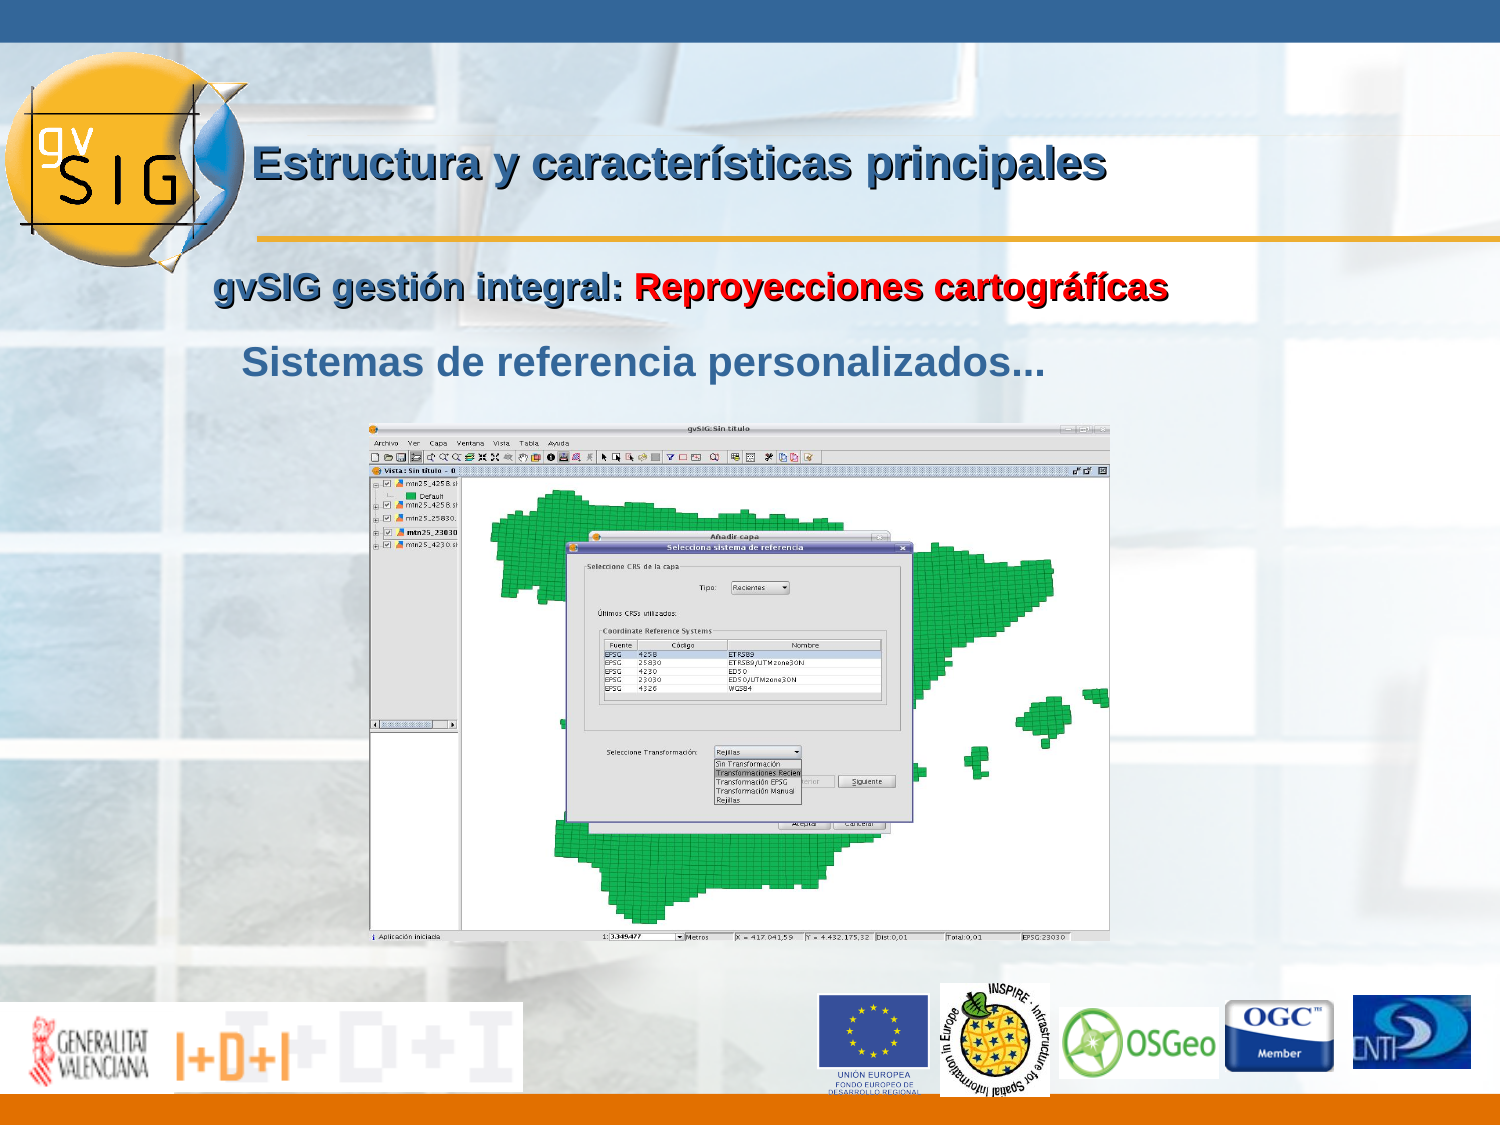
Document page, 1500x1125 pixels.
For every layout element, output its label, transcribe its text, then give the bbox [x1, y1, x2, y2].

picture [369, 423, 1110, 941]
text_box gvSIG gestión integral: Reproyecciones cartográfícas [197, 259, 1500, 324]
picture [1225, 1000, 1334, 1072]
picture [817, 993, 930, 1095]
picture [0, 1002, 523, 1094]
picture [940, 983, 1050, 1097]
text_box Sistemas de referencia personalizados... [226, 333, 1428, 407]
text_box Estructura y características principales [236, 131, 1500, 206]
picture [1353, 995, 1471, 1069]
picture [0, 49, 250, 276]
picture [1059, 1007, 1219, 1079]
